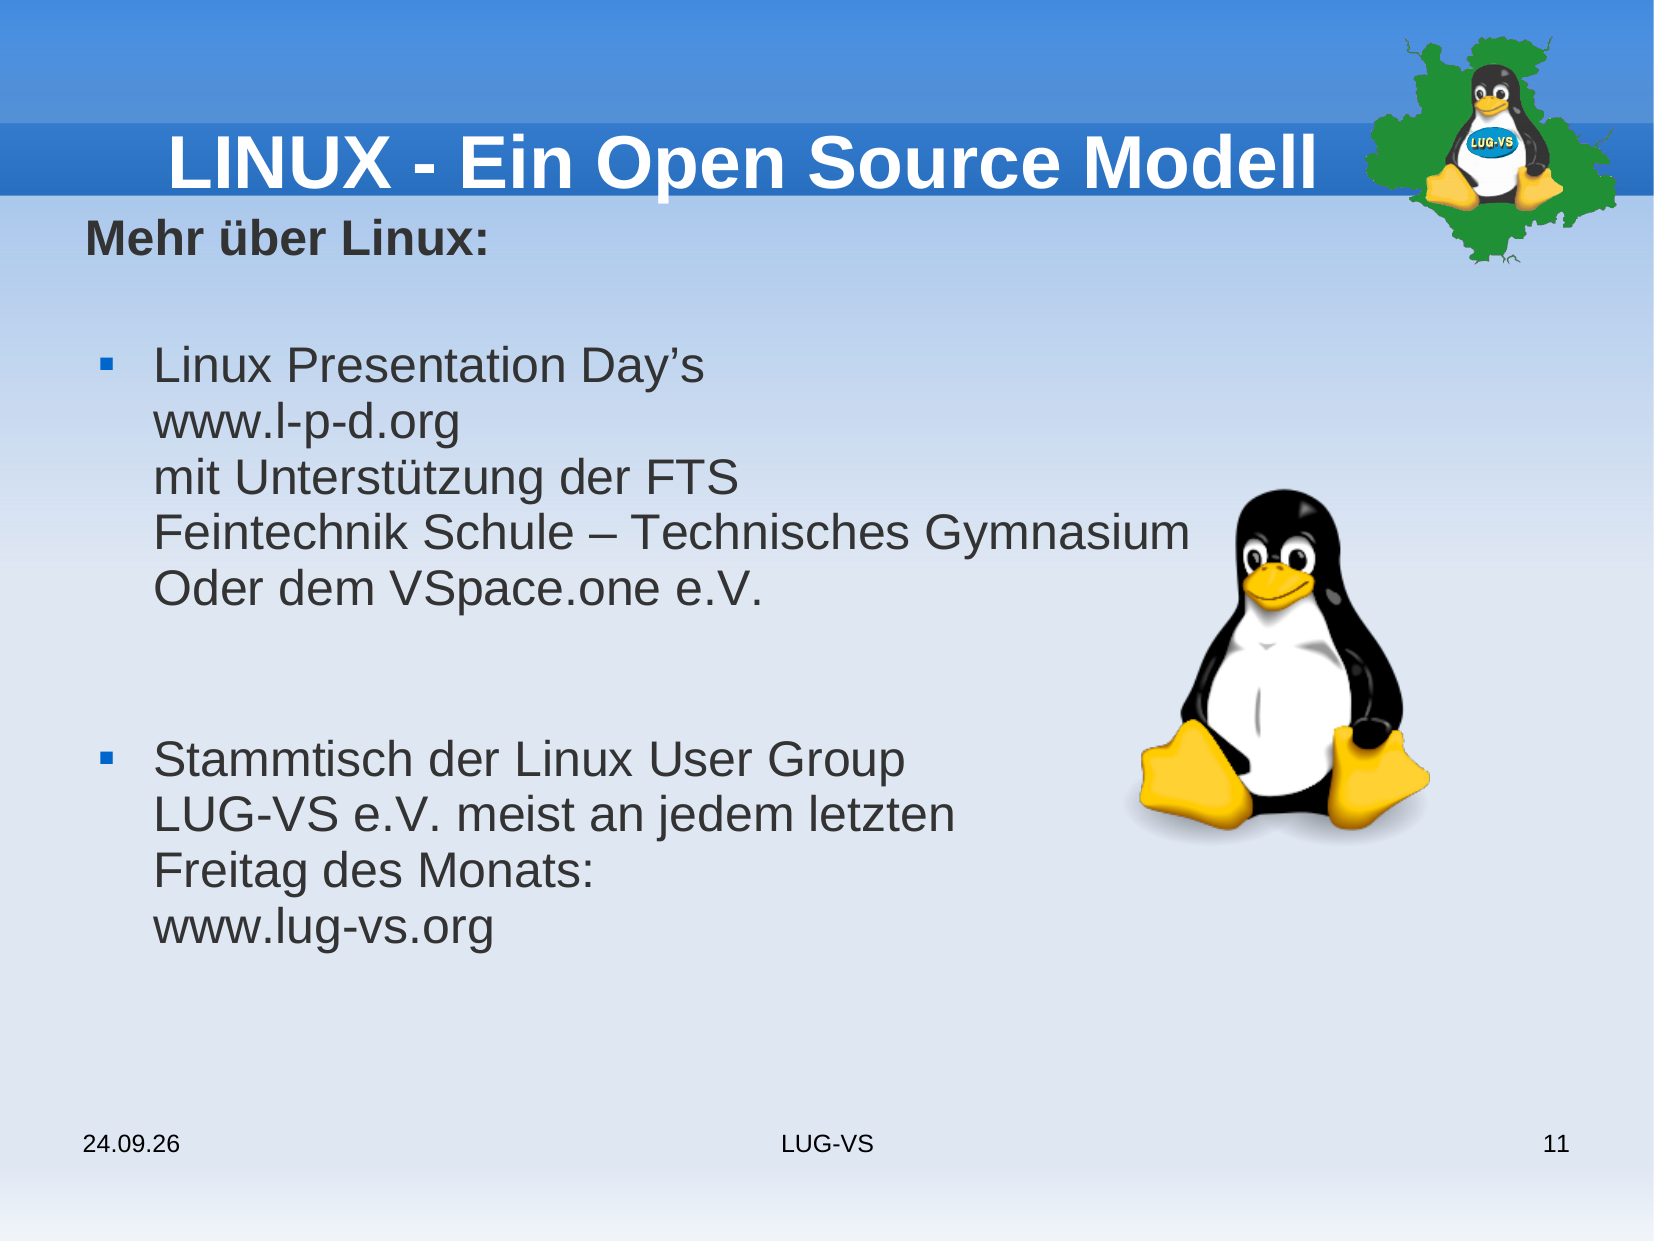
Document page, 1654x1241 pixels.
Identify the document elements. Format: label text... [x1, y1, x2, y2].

list Linux Presentation Day’s www.l-p-d.org mit Unterstützung der FTS Feintechnik Schule – Technisches Gymnasium Oder dem VSpace.one e.V. Stammtisch der Linux User Group LUG-VS e.V. meist an jedem letzten Freitag des Monats: www.lug-vs.org [82, 337, 1571, 1109]
picture [0, 0, 1654, 1241]
title LINUX - Ein Open Source Modell [0, 59, 1489, 267]
text_box Mehr über Linux: [14, 209, 981, 266]
